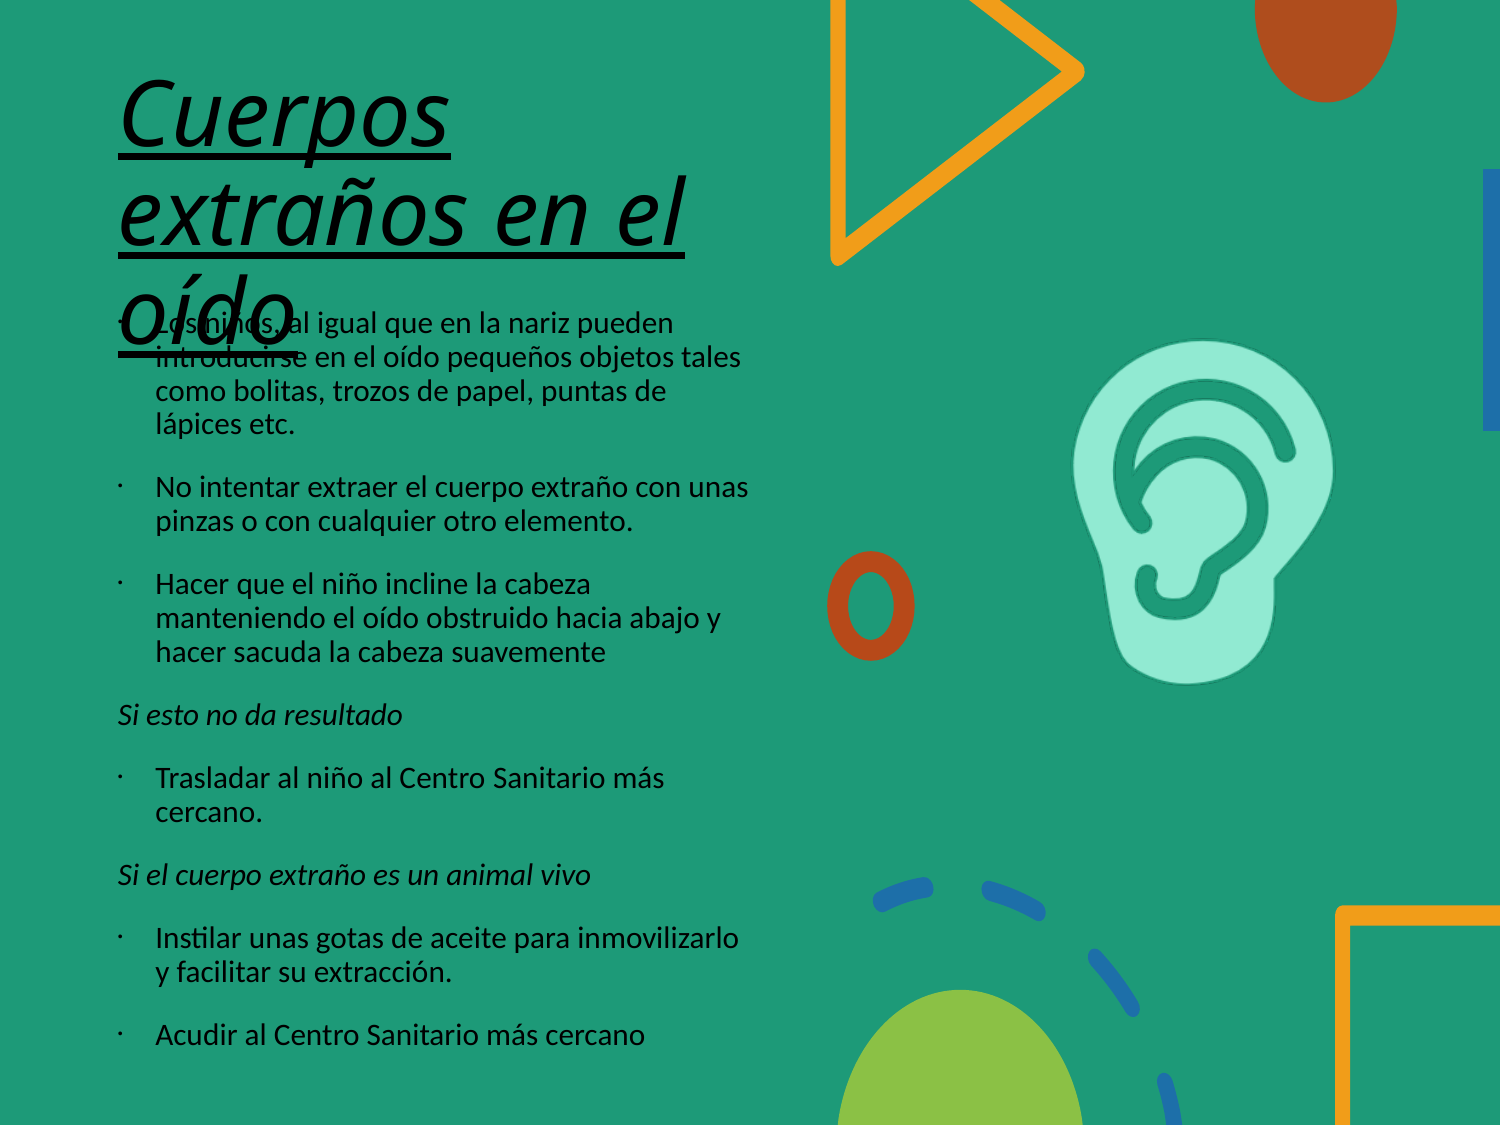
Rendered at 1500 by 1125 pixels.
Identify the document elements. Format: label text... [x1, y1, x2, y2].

title Cuerpos extraños en el oído [103, 59, 767, 278]
picture [970, 277, 1436, 743]
text_box [0, 0, 1500, 1125]
list Los niños, al igual que en la nariz pueden introducirse en el oído pequeños objetos tales como bolitas, trozos de papel, puntas de lápices etc. No intentar extraer el cuerpo extraño con unas pinzas o con cualquier otro elemento. Hacer que el niño incline la cabeza manteniendo el oído obstruido hacia abajo y hacer sacuda la cabeza suavemente Si esto no da resultado Trasladar al niño al Centro Sanitario más cercano. Si el cuerpo extraño es un animal vivo Instilar unas gotas de aceite para inmovilizarlo y facilitar su extracción. Acudir al Centro Sanitario más cercano [103, 299, 767, 1014]
